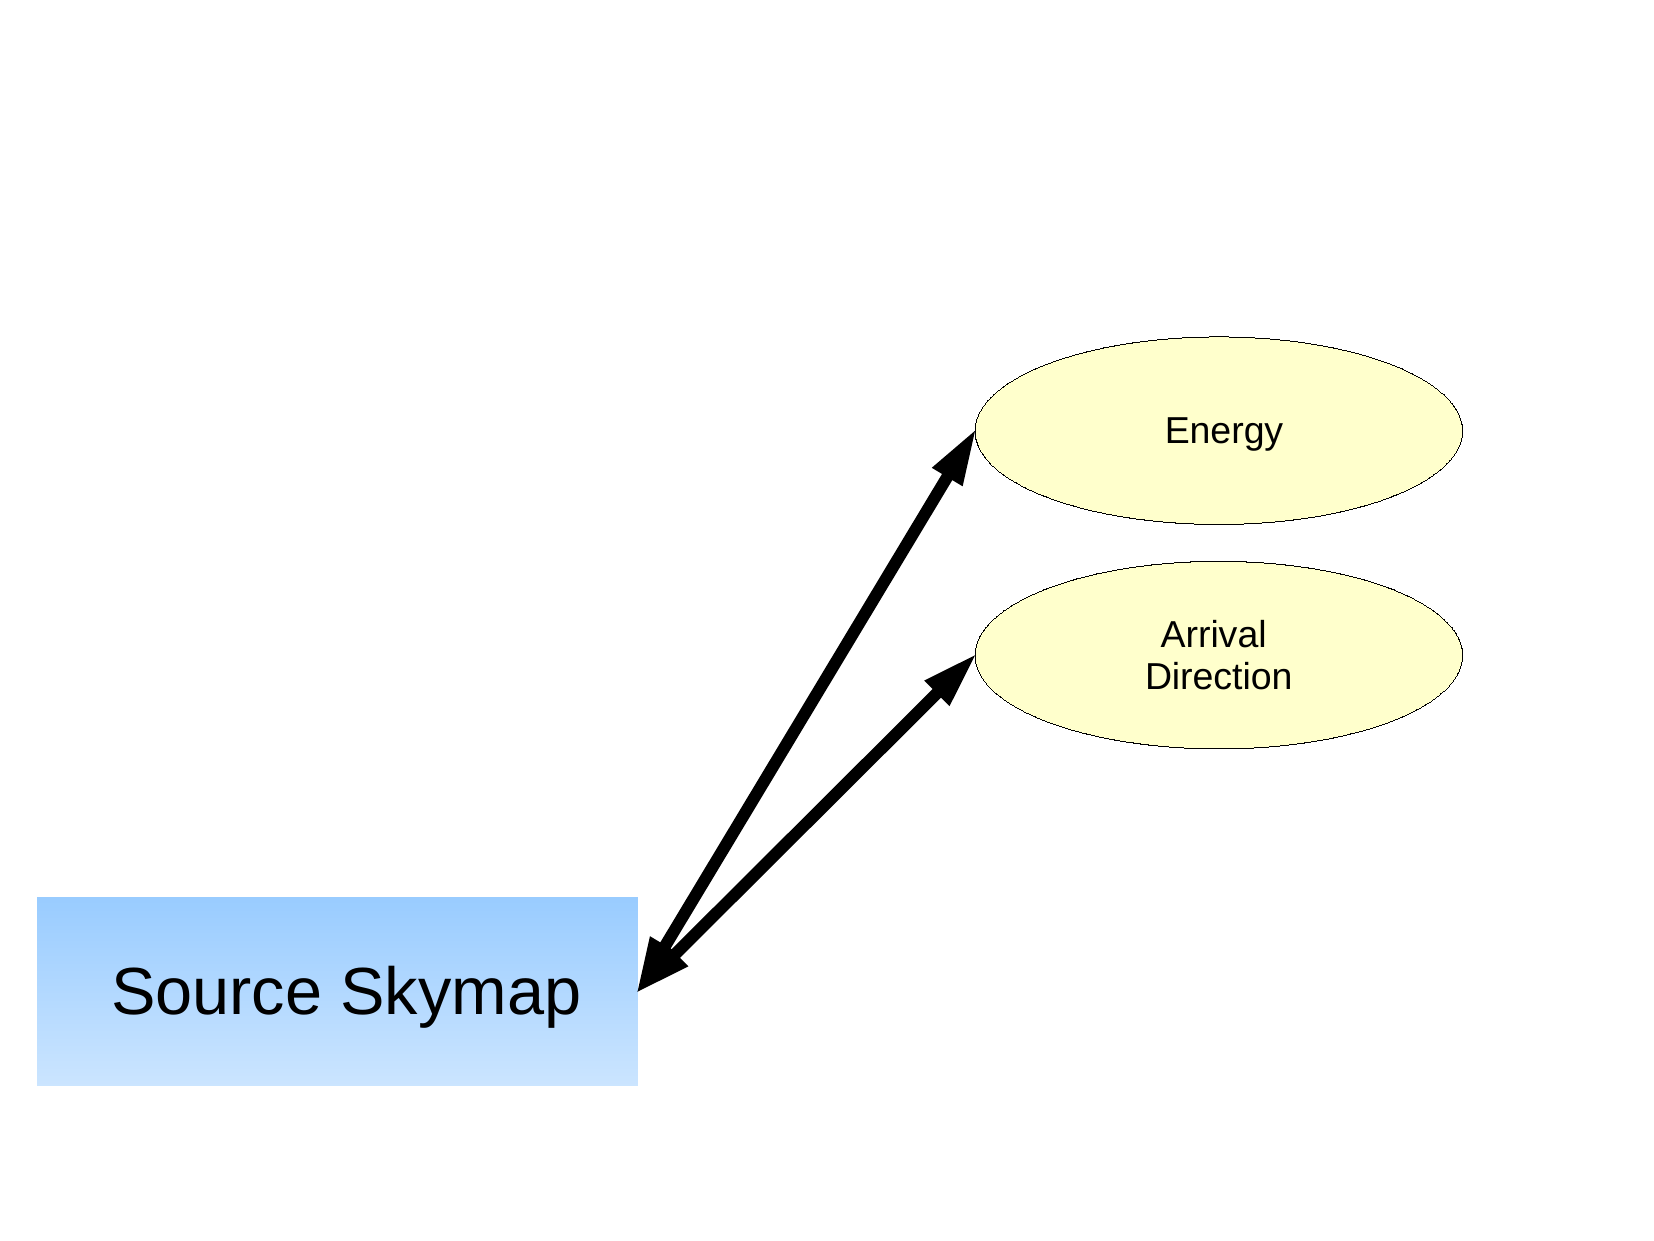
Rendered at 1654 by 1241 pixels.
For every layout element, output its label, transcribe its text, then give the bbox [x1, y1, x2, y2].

text_box Source Skymap [37, 897, 638, 1086]
text_box Arrival Direction [975, 561, 1463, 749]
text_box Energy [975, 336, 1463, 525]
